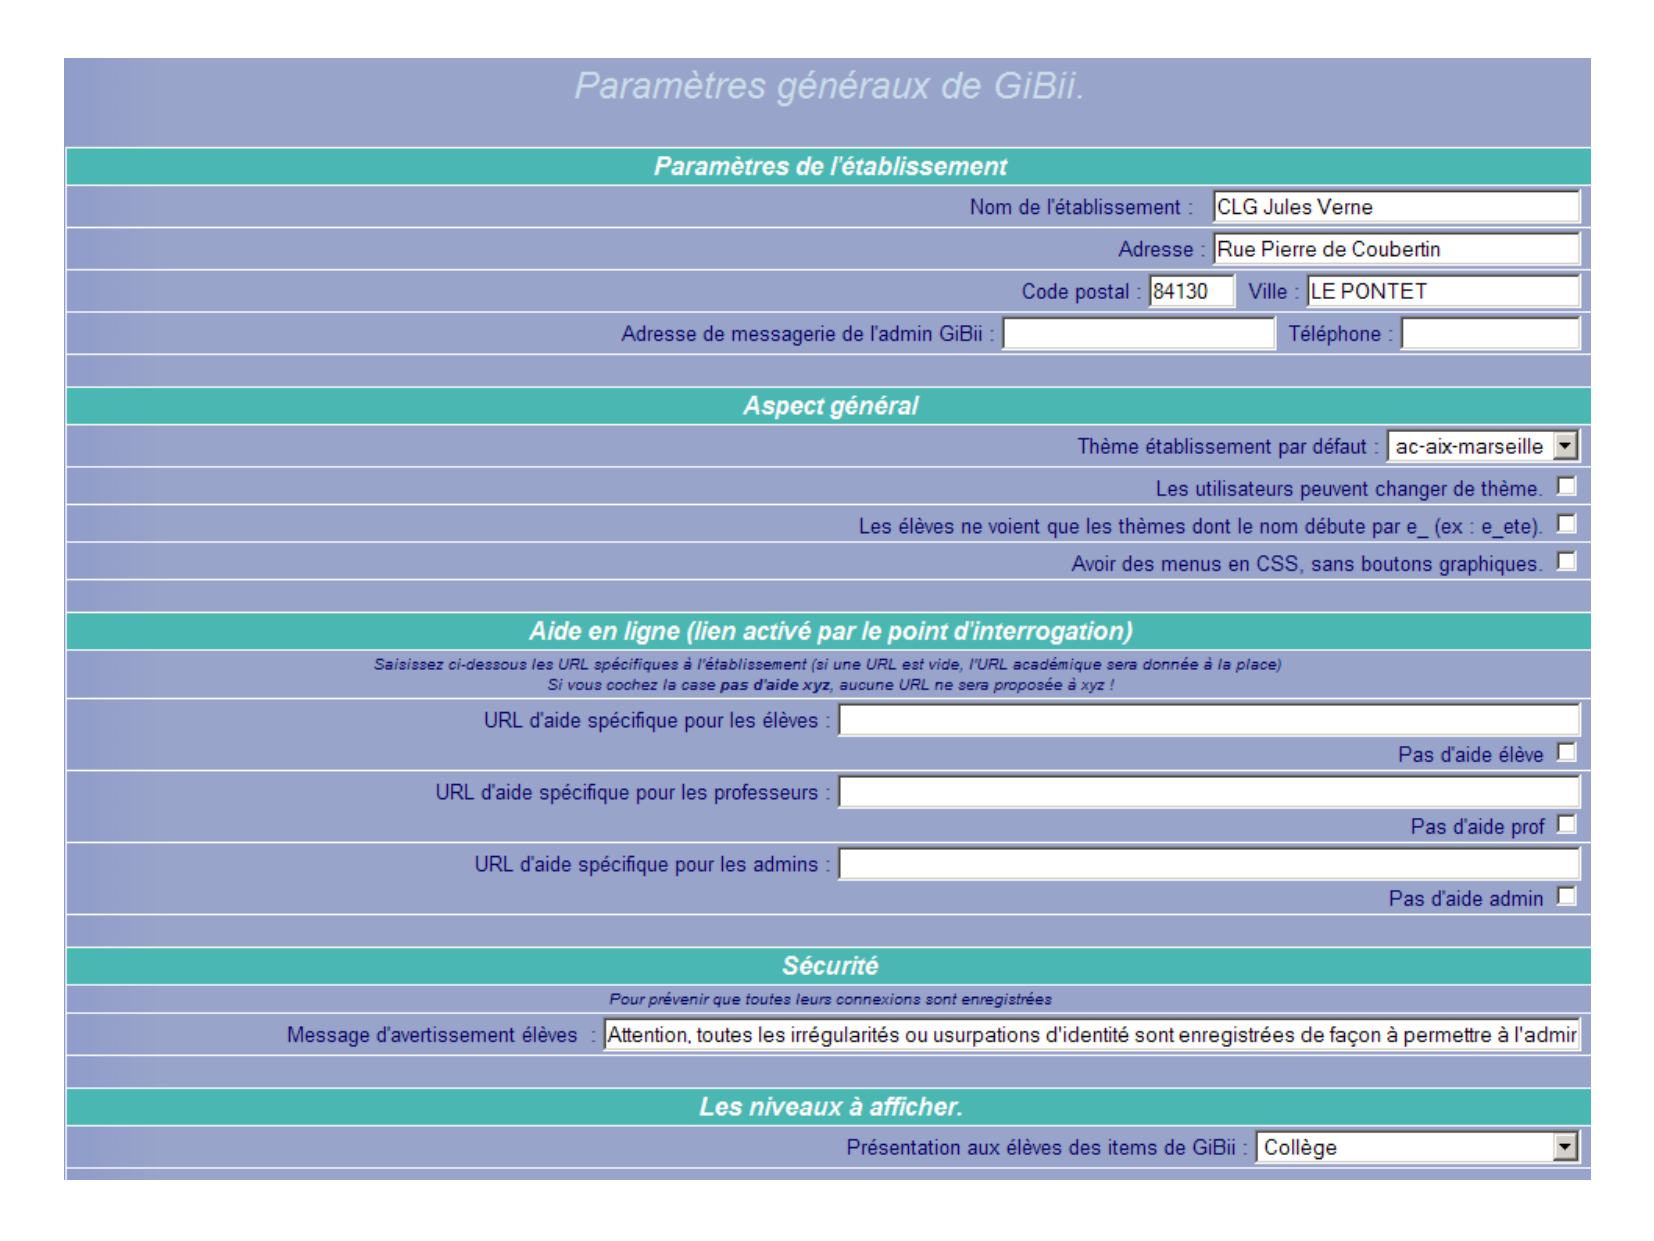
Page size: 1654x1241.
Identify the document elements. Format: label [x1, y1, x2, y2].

picture [64, 58, 1591, 1180]
